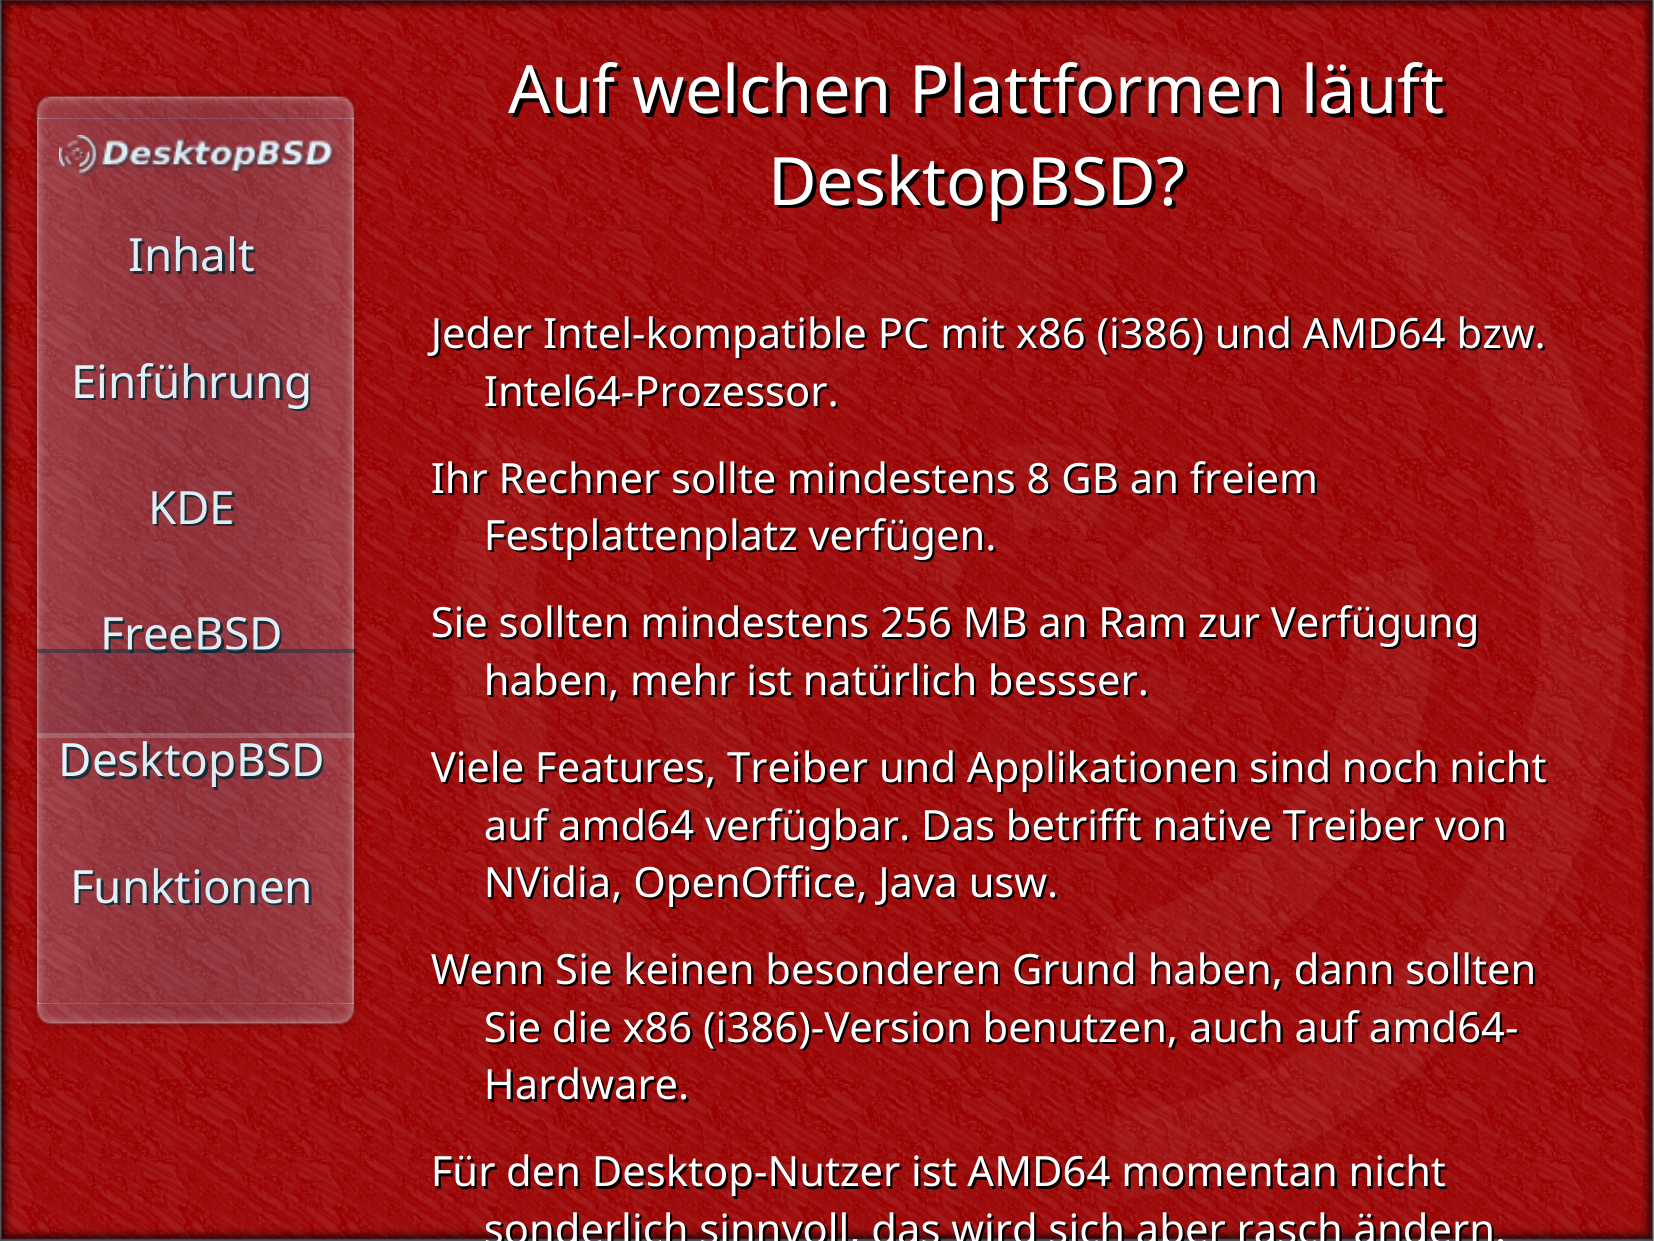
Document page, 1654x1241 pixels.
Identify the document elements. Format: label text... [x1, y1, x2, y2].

picture [1362, 1235, 1369, 1241]
picture [879, 1226, 889, 1241]
picture [538, 1226, 548, 1241]
list Jeder Intel-kompatible PC mit x86 (i386) und AMD64 bzw. Intel64-Prozessor. Ihr Rechner sollte mindestens 8 GB an freiem Festplattenplatz verfügen. Sie sollten mindestens 256 MB an Ram zur Verfügung haben, mehr ist natürlich bessser. Viele Features, Treiber und Applikationen sind noch nicht auf amd64 verfügbar. Das betrifft native Treiber von NVidia, OpenOffice, Java usw. Wenn Sie keinen besonderen Grund haben, dann sollten Sie die x86 (i386)-Version benutzen, auch auf amd64-Hardware. Für den Desktop-Nutzer ist AMD64 momentan nicht sonderlich sinnvoll, das wird sich aber rasch ändern. [413, 303, 1595, 1165]
picture [1020, 1226, 1030, 1241]
picture [1108, 1226, 1118, 1241]
picture [1478, 1226, 1488, 1241]
picture [1262, 1235, 1269, 1241]
picture [811, 1226, 821, 1241]
title Auf welchen Plattformen läuft DesktopBSD? [383, 29, 1571, 237]
picture [1168, 1226, 1179, 1241]
picture [765, 1226, 774, 1241]
picture [0, 0, 1654, 1241]
picture [905, 1235, 913, 1241]
picture [1194, 1226, 1203, 1231]
picture [563, 1226, 572, 1241]
picture [672, 1226, 681, 1241]
picture [1411, 1226, 1420, 1241]
picture [1144, 1235, 1151, 1241]
picture [966, 1231, 972, 1241]
picture [739, 1226, 749, 1241]
picture [512, 1226, 522, 1241]
picture [1386, 1226, 1396, 1241]
picture [589, 1226, 598, 1231]
picture [1326, 1226, 1336, 1241]
picture [1437, 1226, 1446, 1231]
